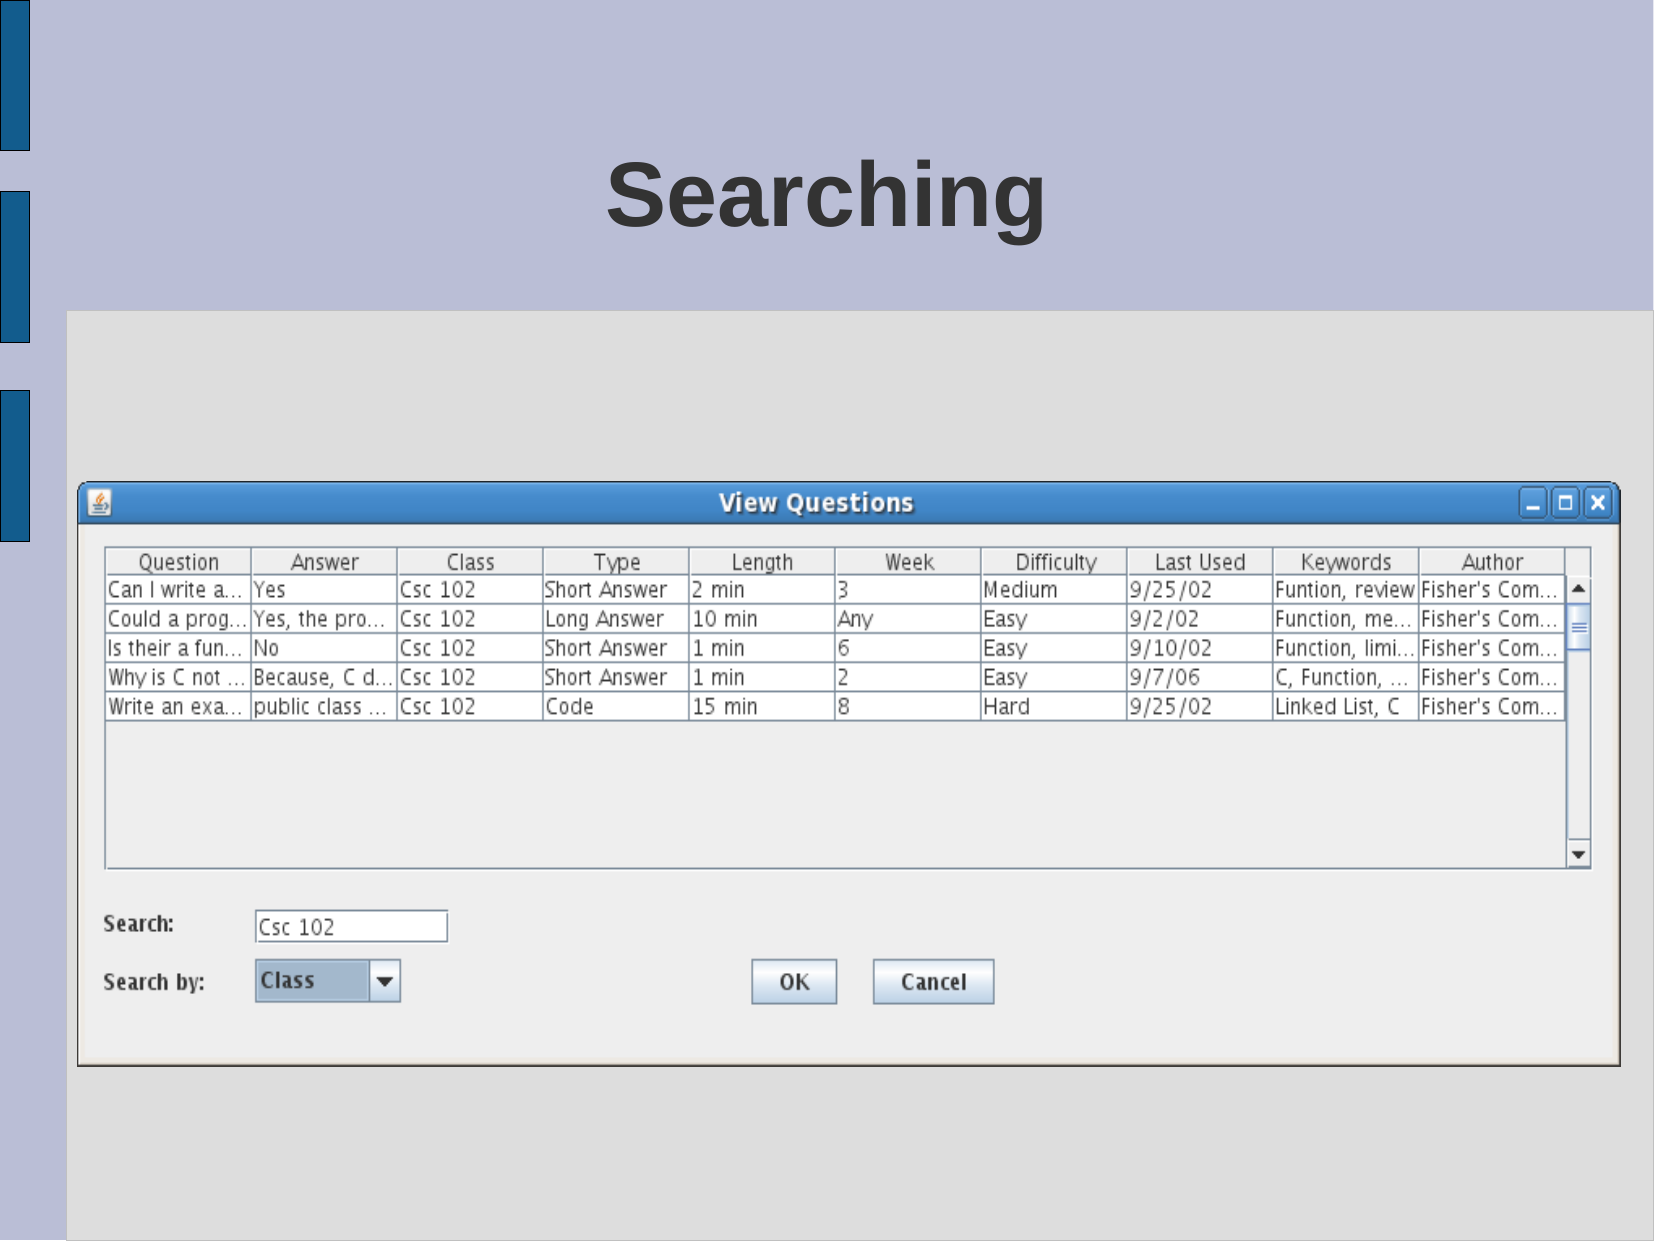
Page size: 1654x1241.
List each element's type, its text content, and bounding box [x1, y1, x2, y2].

picture [77, 481, 1621, 1067]
title Searching [121, 99, 1534, 290]
